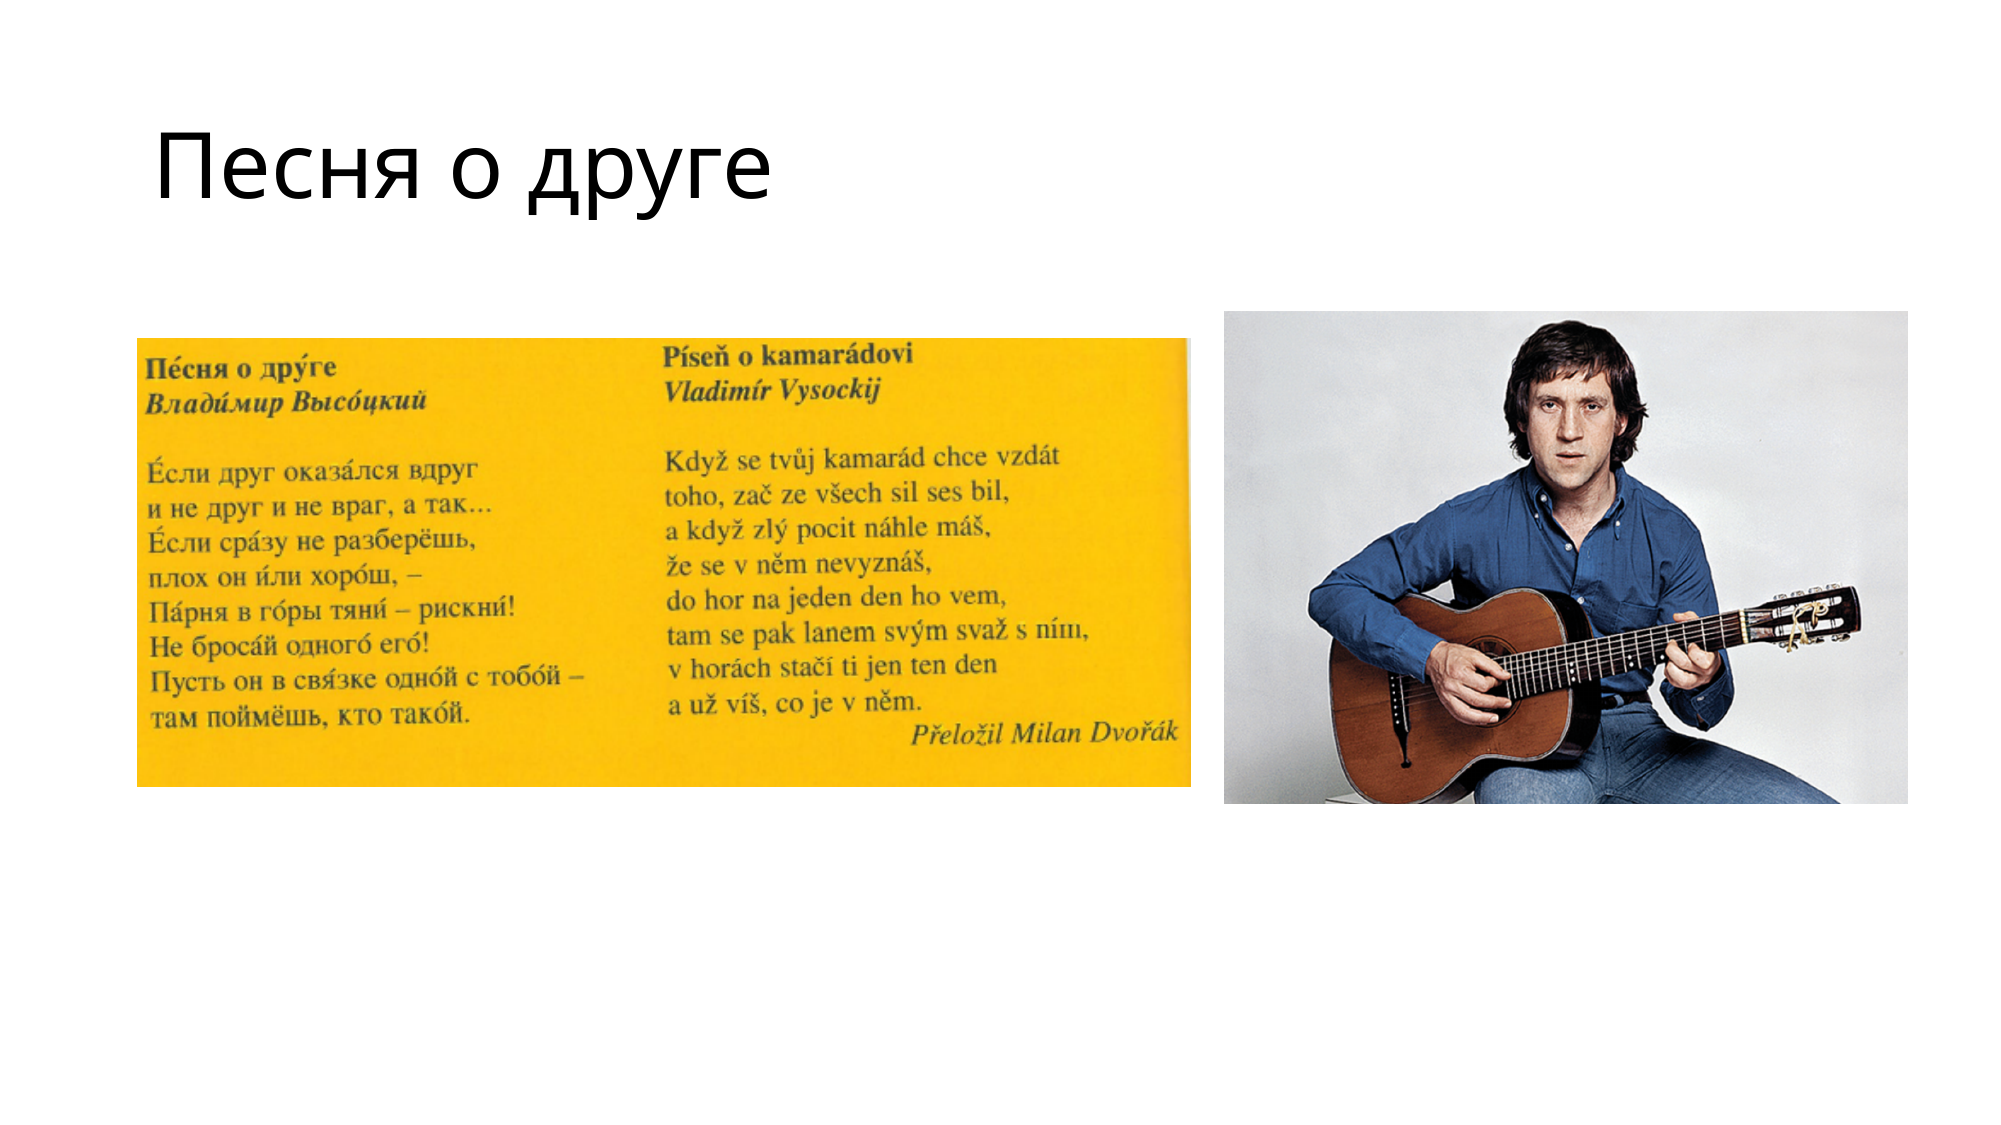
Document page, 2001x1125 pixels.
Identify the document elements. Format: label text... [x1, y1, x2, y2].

picture [137, 338, 1191, 787]
picture [1224, 311, 1908, 804]
title Песня о друге [137, 59, 1863, 278]
